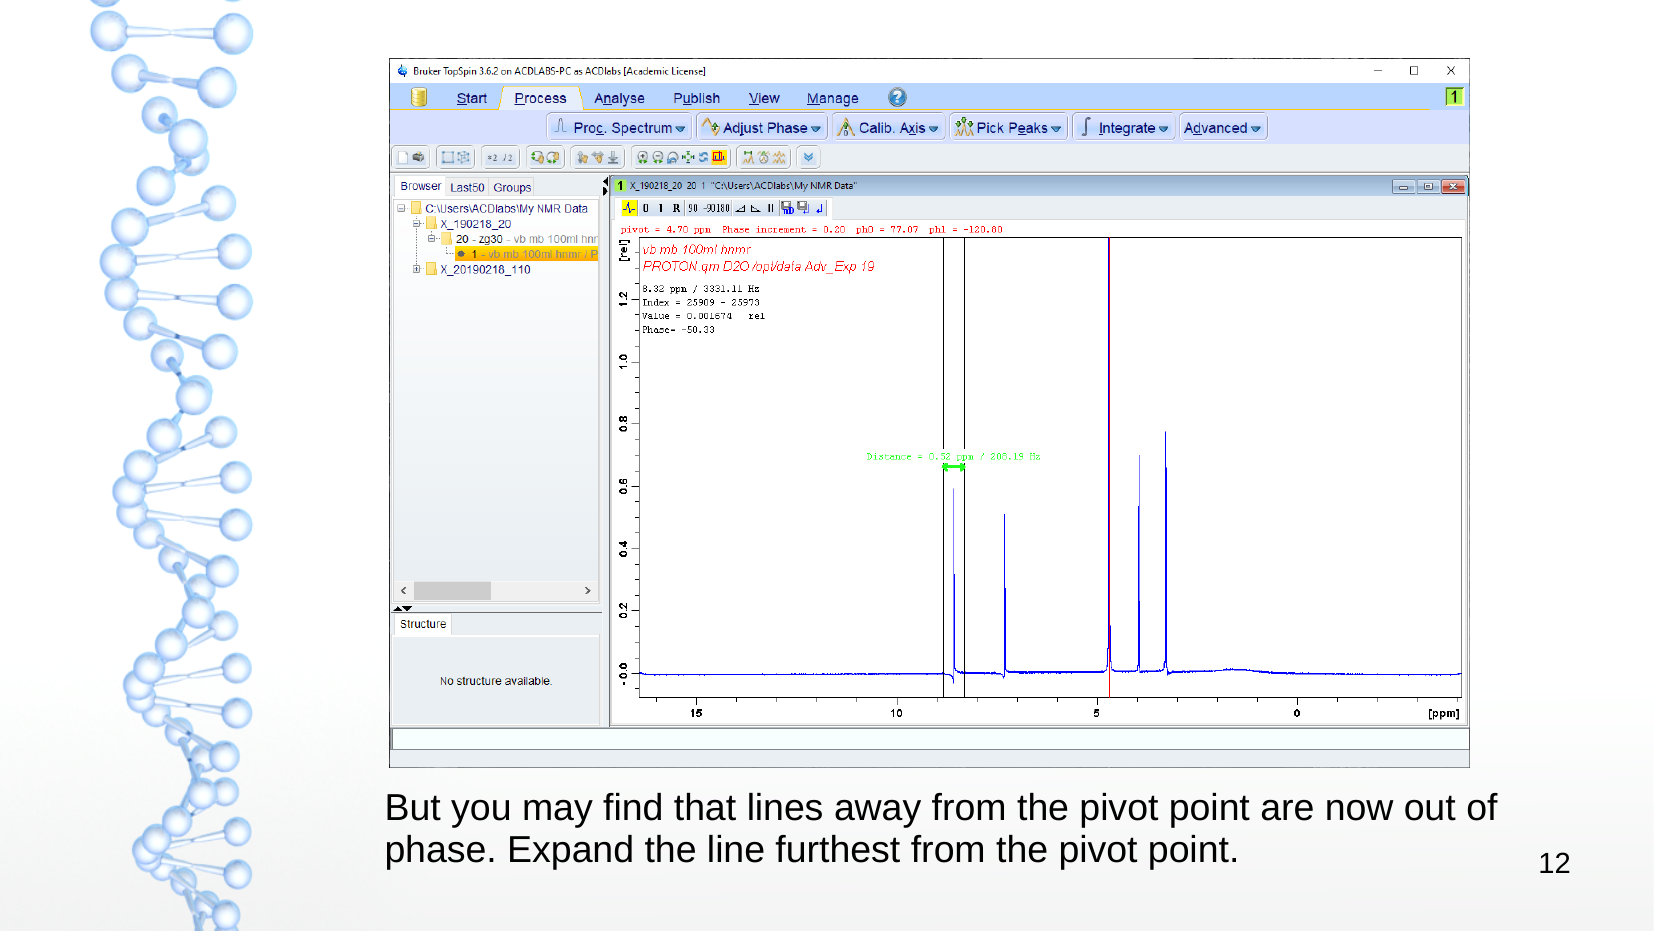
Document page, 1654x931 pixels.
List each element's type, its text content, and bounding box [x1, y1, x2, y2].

text_box But you may find that lines away from the pivot point are now out of phase. Expand the line furthest from the pivot point. [369, 779, 1524, 879]
picture [0, 0, 1654, 931]
